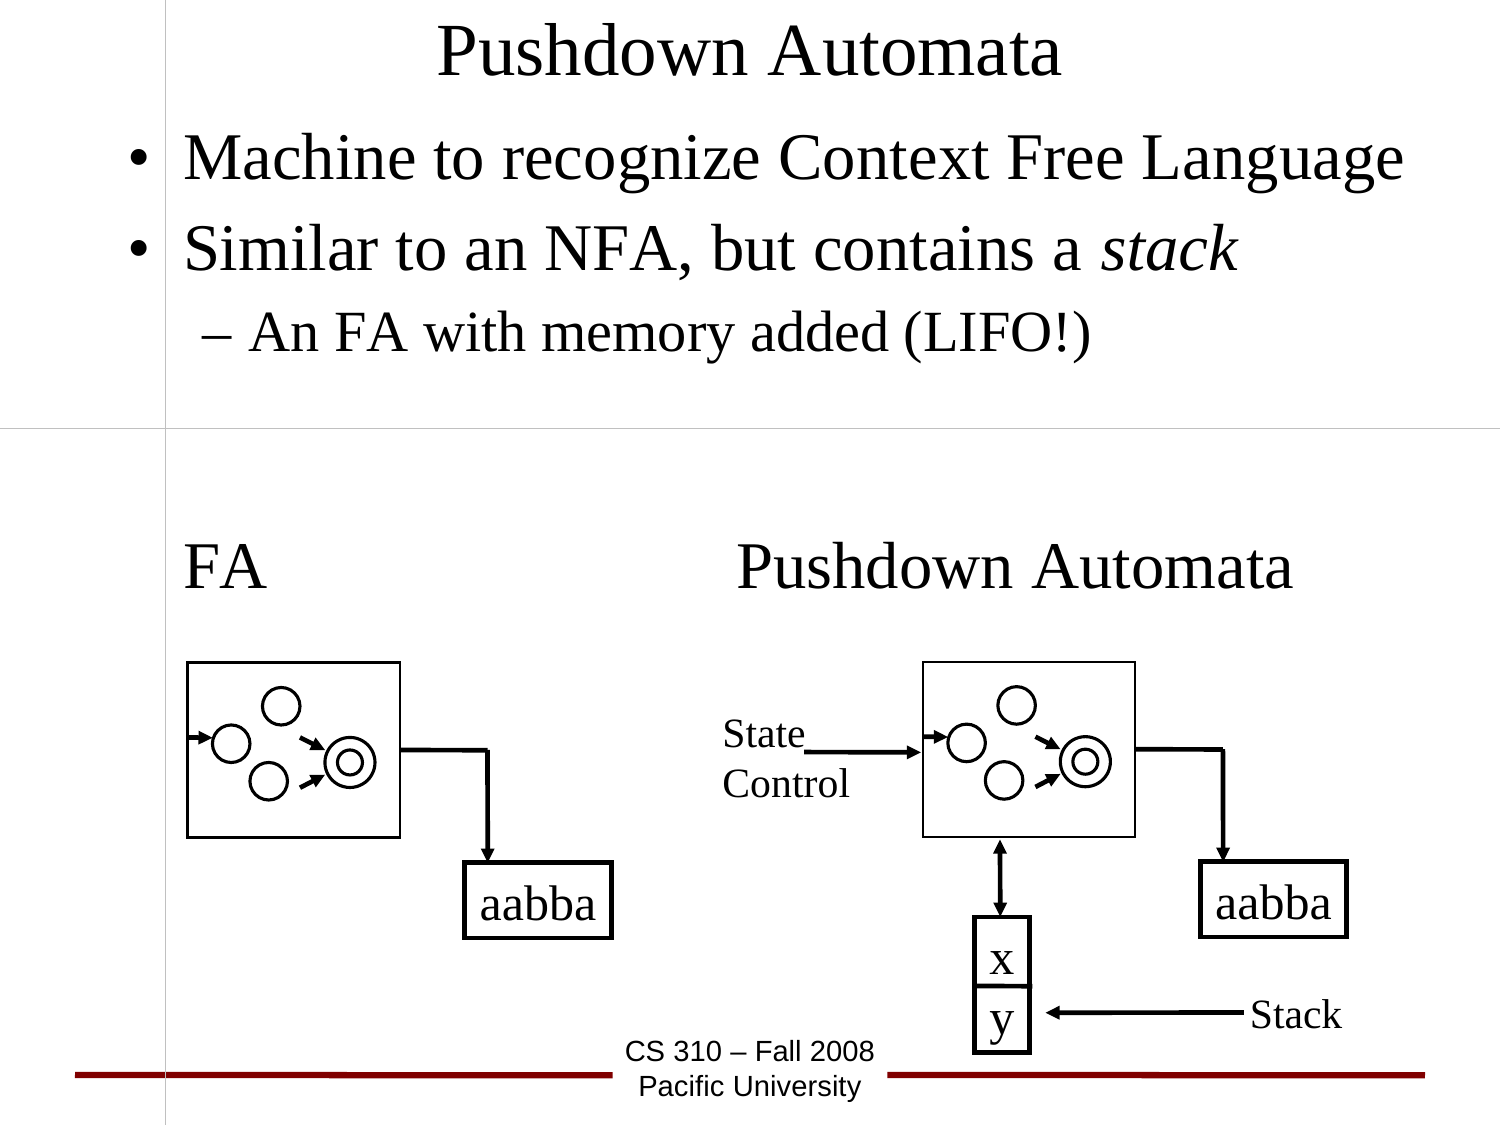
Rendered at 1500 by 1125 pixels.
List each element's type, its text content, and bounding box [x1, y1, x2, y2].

list Machine to recognize Context Free Language Similar to an NFA, but contains a stack An FA with memory added (LIFO!) FA Pushdown Automata [112, 112, 1438, 1001]
text_box x y [974, 917, 1030, 983]
text_box Stack [1234, 979, 1358, 1045]
text_box x y [974, 989, 1030, 1053]
text_box State Control [707, 698, 866, 814]
title Pushdown Automata [112, 0, 1388, 103]
text_box aabba [464, 862, 612, 938]
text_box aabba [1200, 861, 1347, 938]
